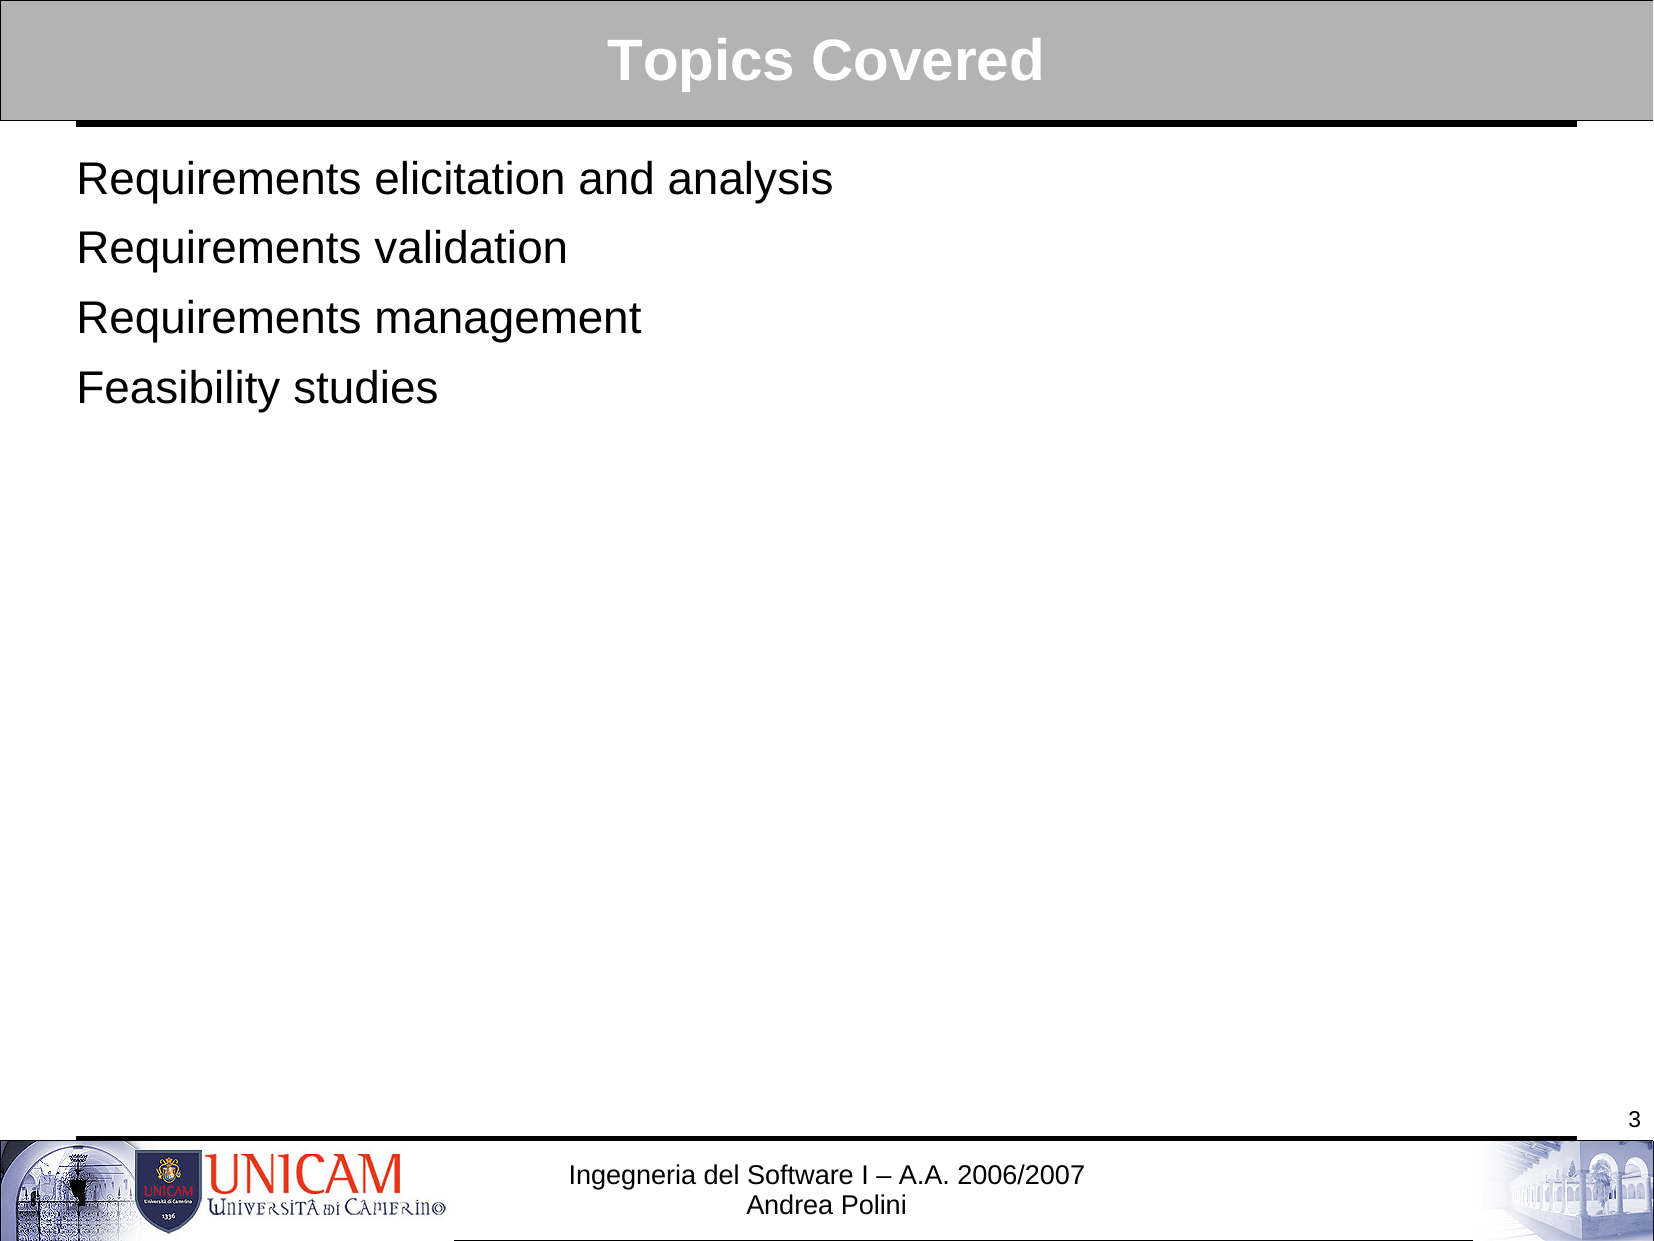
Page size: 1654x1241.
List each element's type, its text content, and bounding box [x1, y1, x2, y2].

picture [0, 1141, 454, 1241]
title Topics Covered [0, 0, 1653, 121]
picture [1473, 1141, 1654, 1241]
list Requirements elicitation and analysis Requirements validation Requirements management Feasibility studies [76, 152, 1577, 671]
